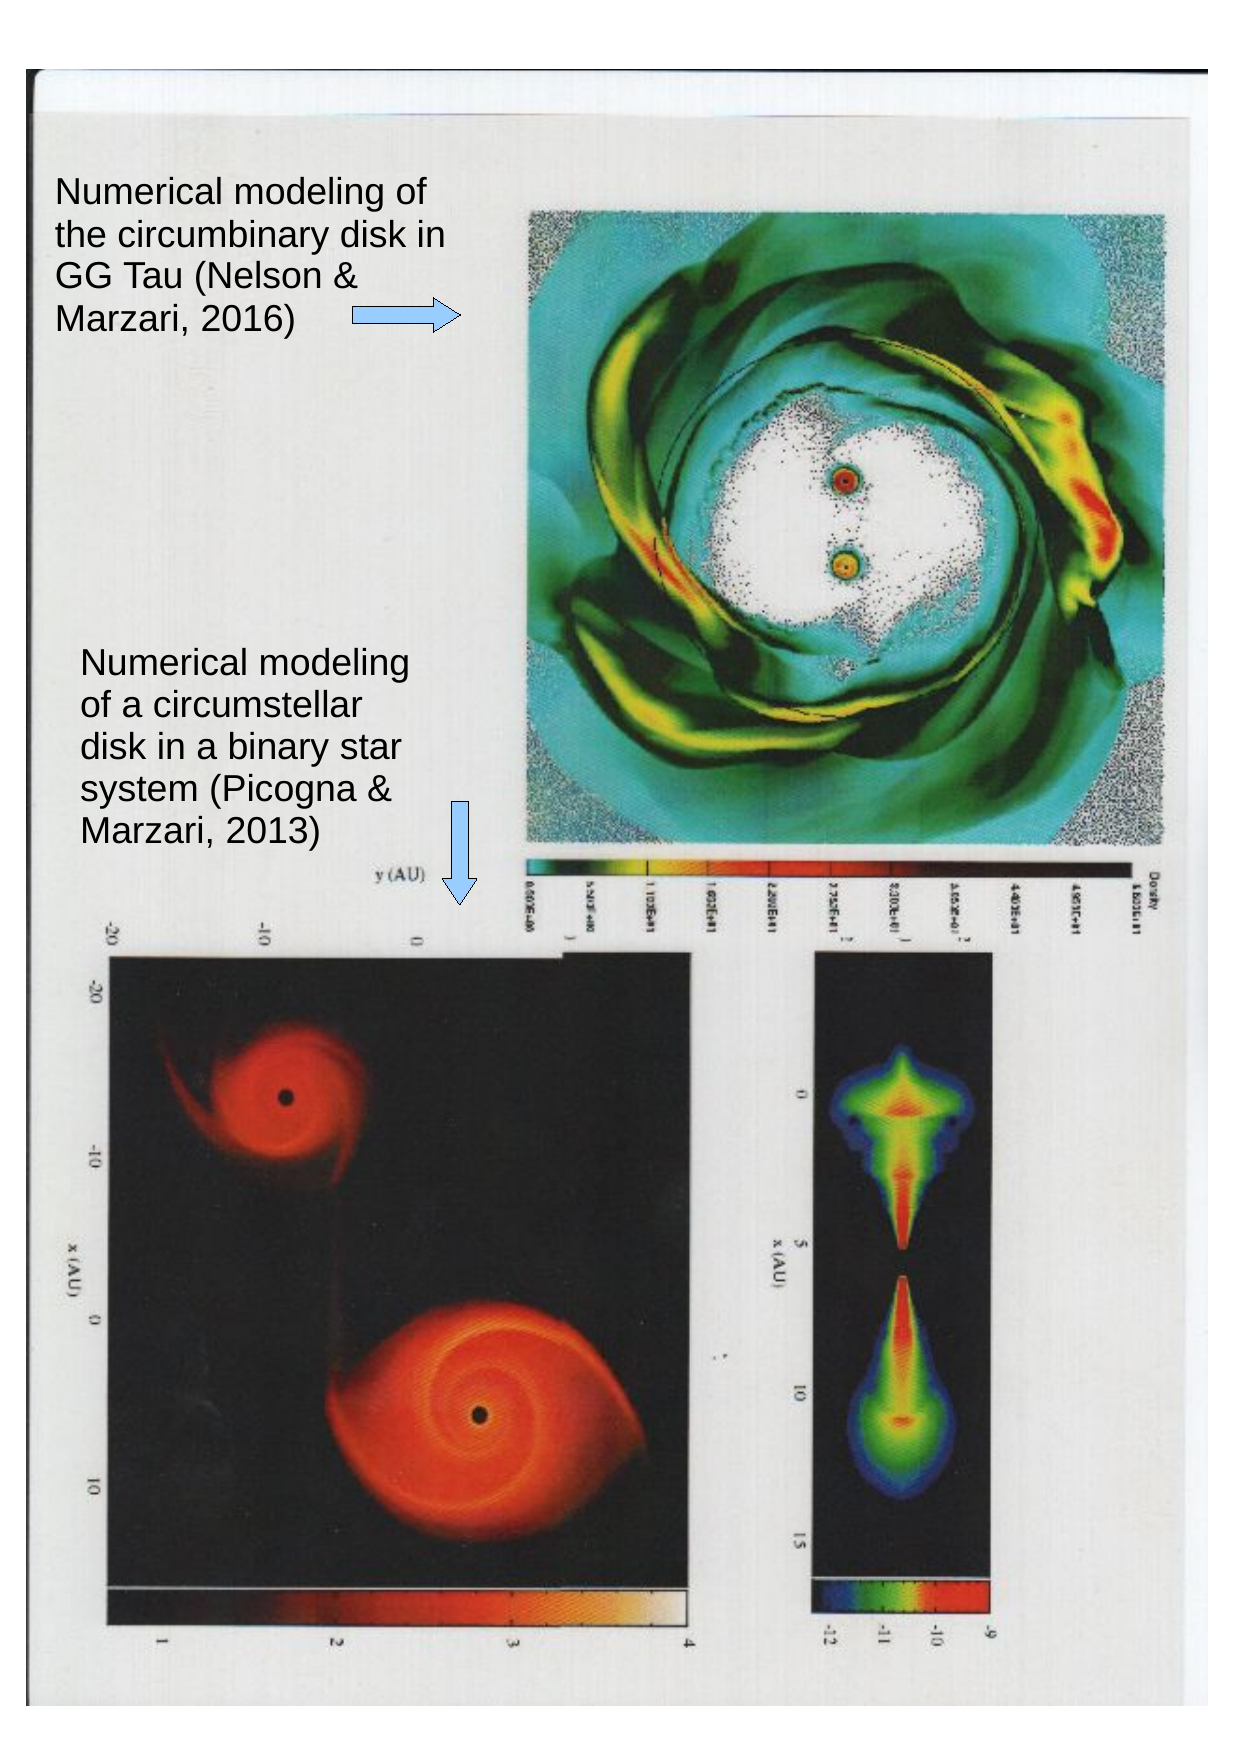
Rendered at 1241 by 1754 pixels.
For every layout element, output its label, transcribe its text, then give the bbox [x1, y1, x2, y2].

text_box Numerical modeling of the circumbinary disk in GG Tau (Nelson & Marzari, 2016) [40, 163, 495, 347]
text_box [442, 801, 477, 905]
picture [26, 69, 1208, 1706]
text_box Numerical modeling of a circumstellar disk in a binary star system (Picogna & Marzari, 2013) [65, 634, 435, 981]
text_box [352, 297, 461, 333]
